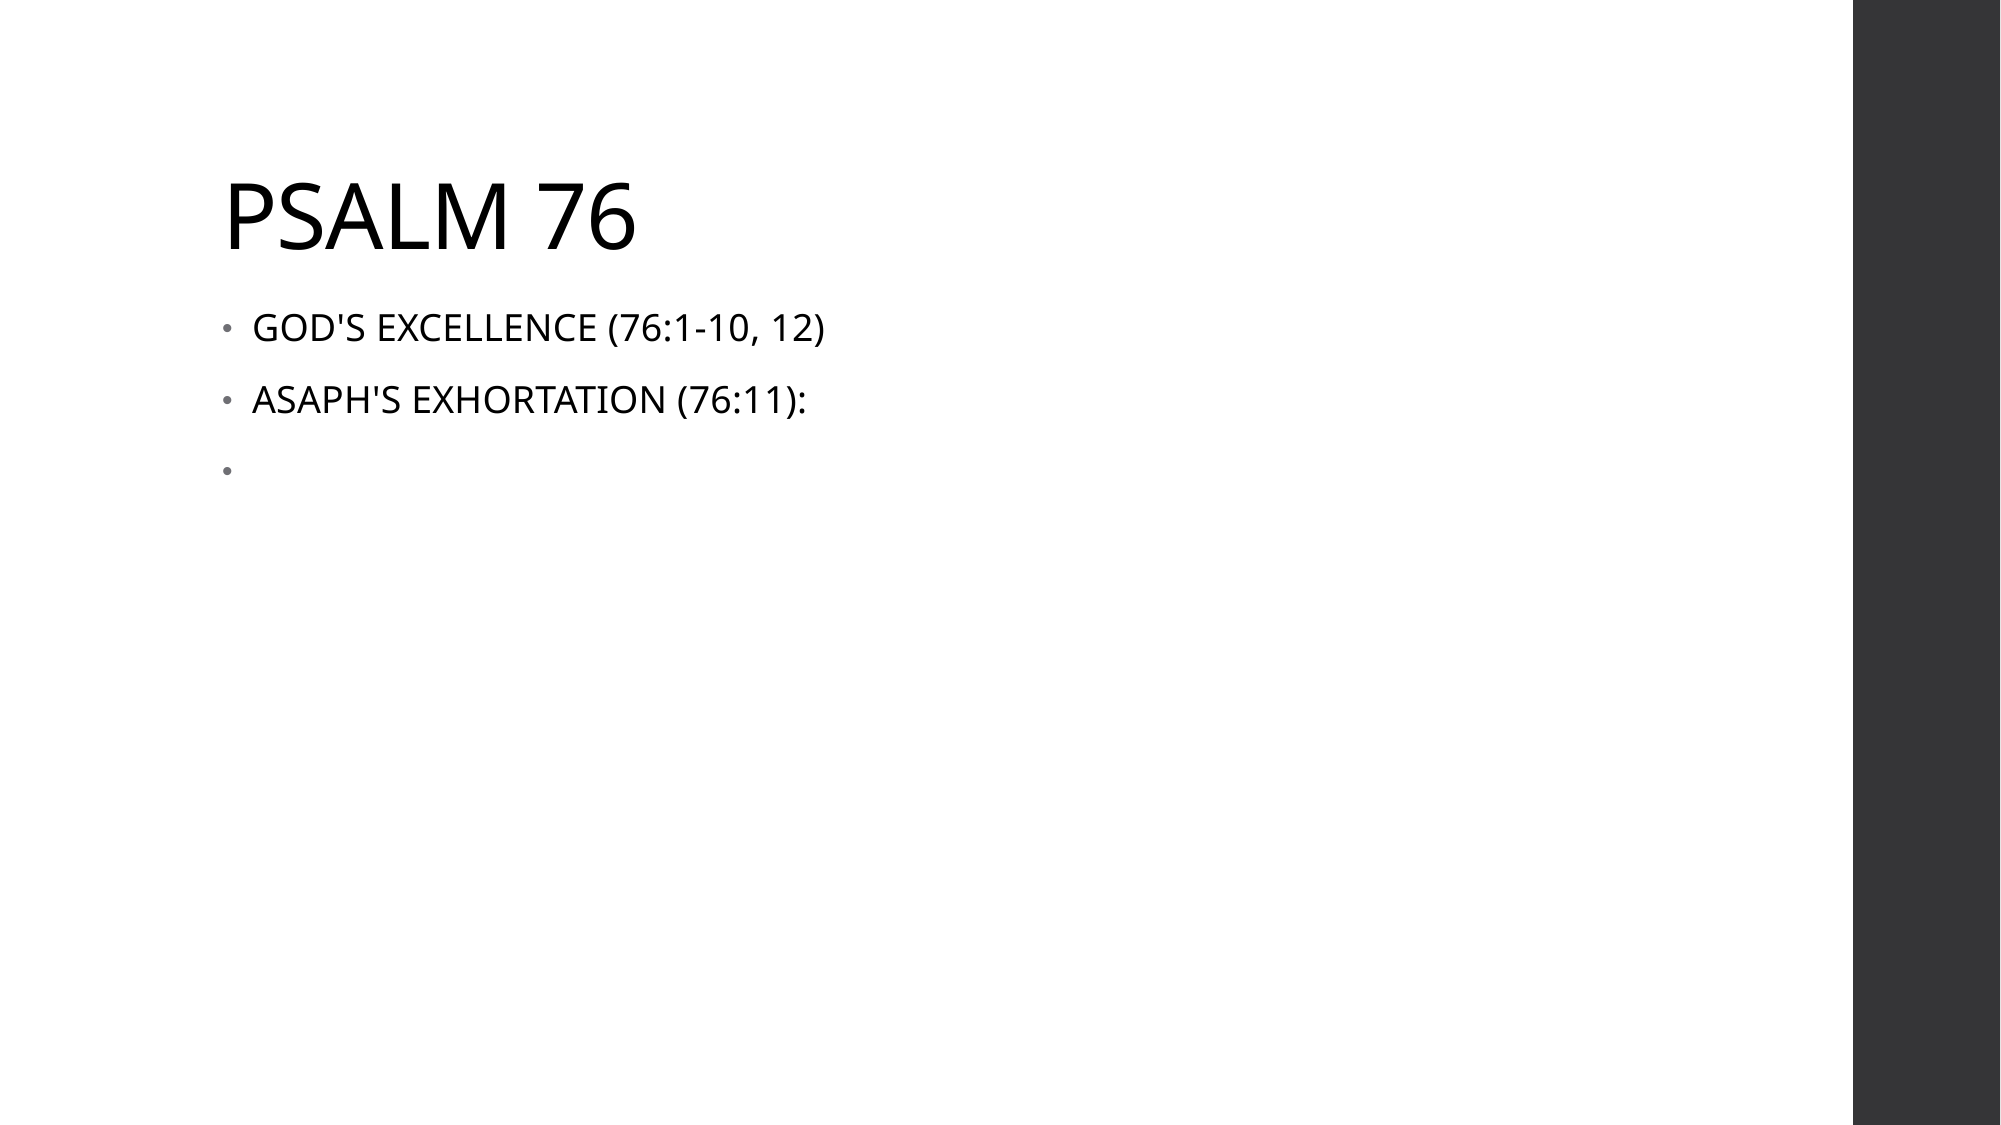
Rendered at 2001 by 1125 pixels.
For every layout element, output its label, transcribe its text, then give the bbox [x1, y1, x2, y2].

list GOD'S EXCELLENCE (76:1-10, 12) ASAPH'S EXHORTATION (76:11): [206, 299, 1617, 1014]
title PSALM 76 [206, 60, 1797, 278]
